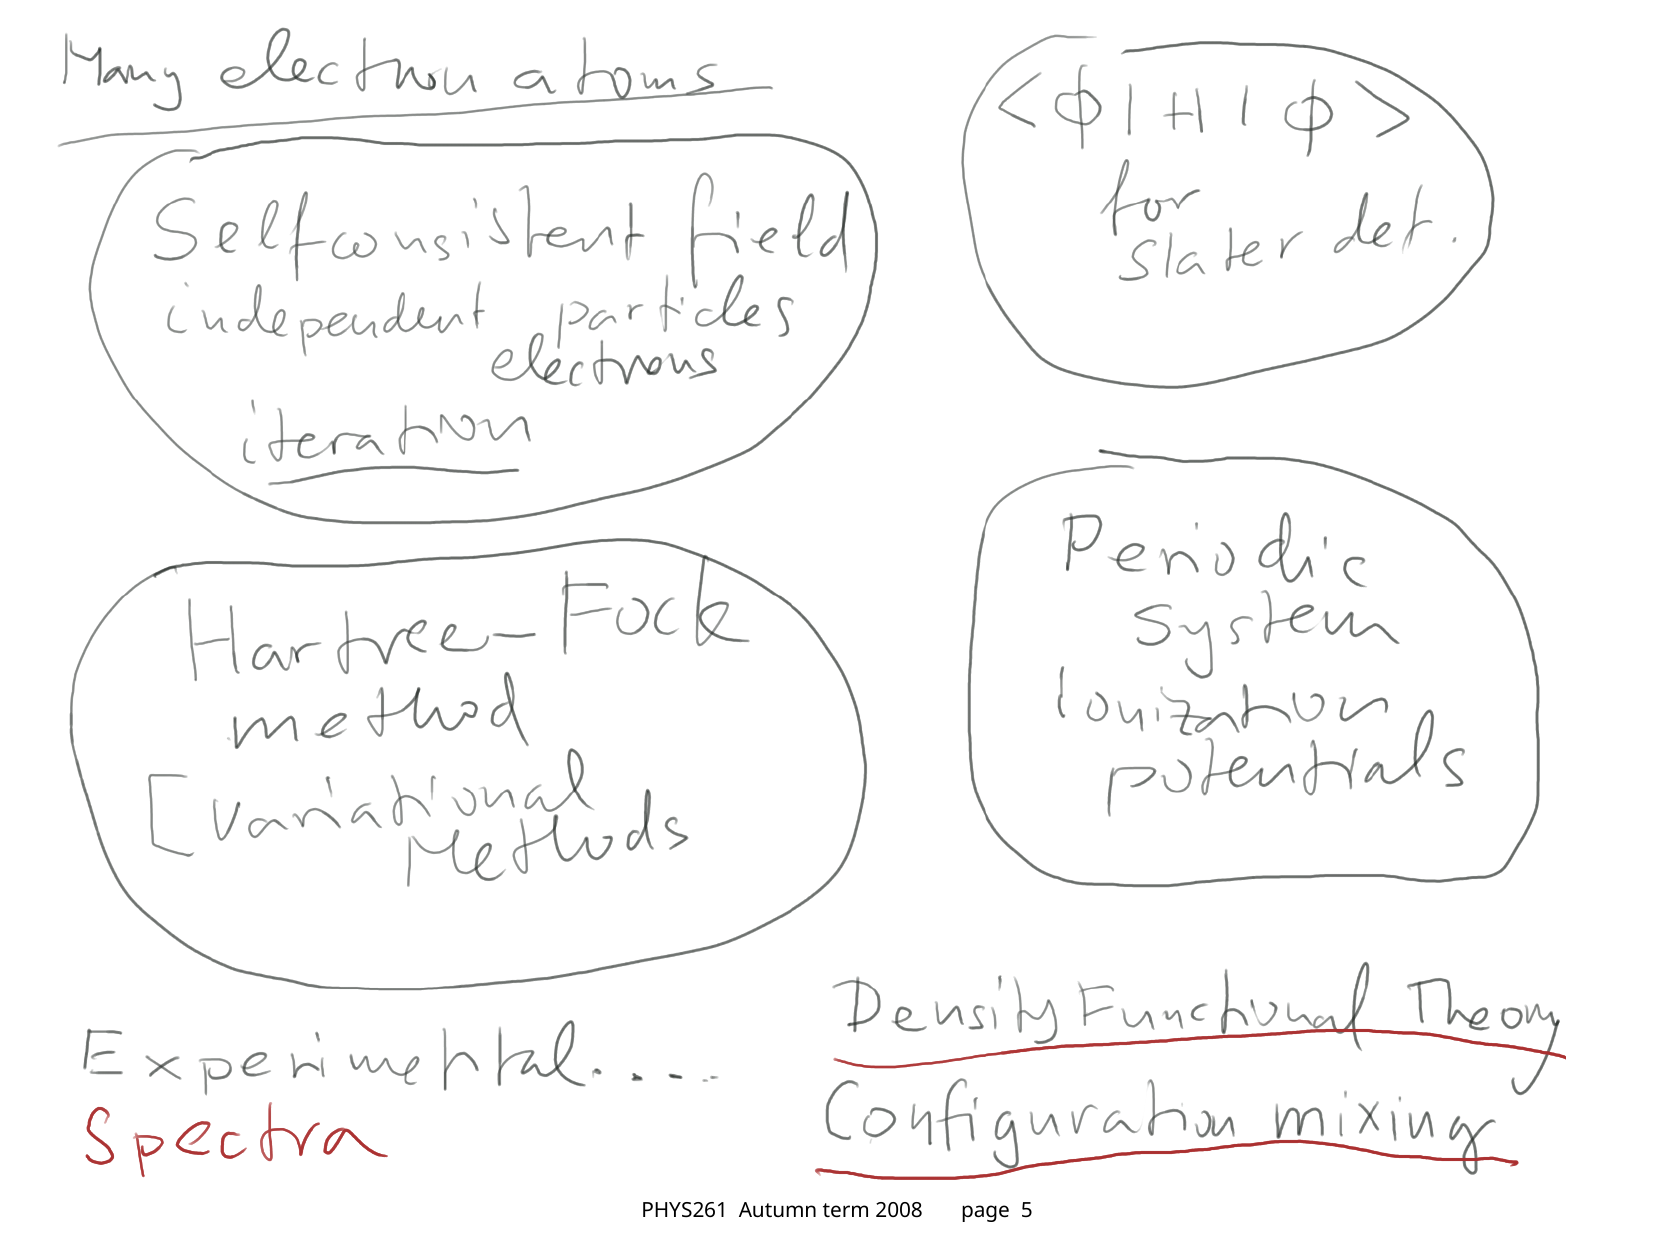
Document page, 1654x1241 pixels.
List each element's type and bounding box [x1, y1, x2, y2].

picture [18, 7, 1566, 1185]
